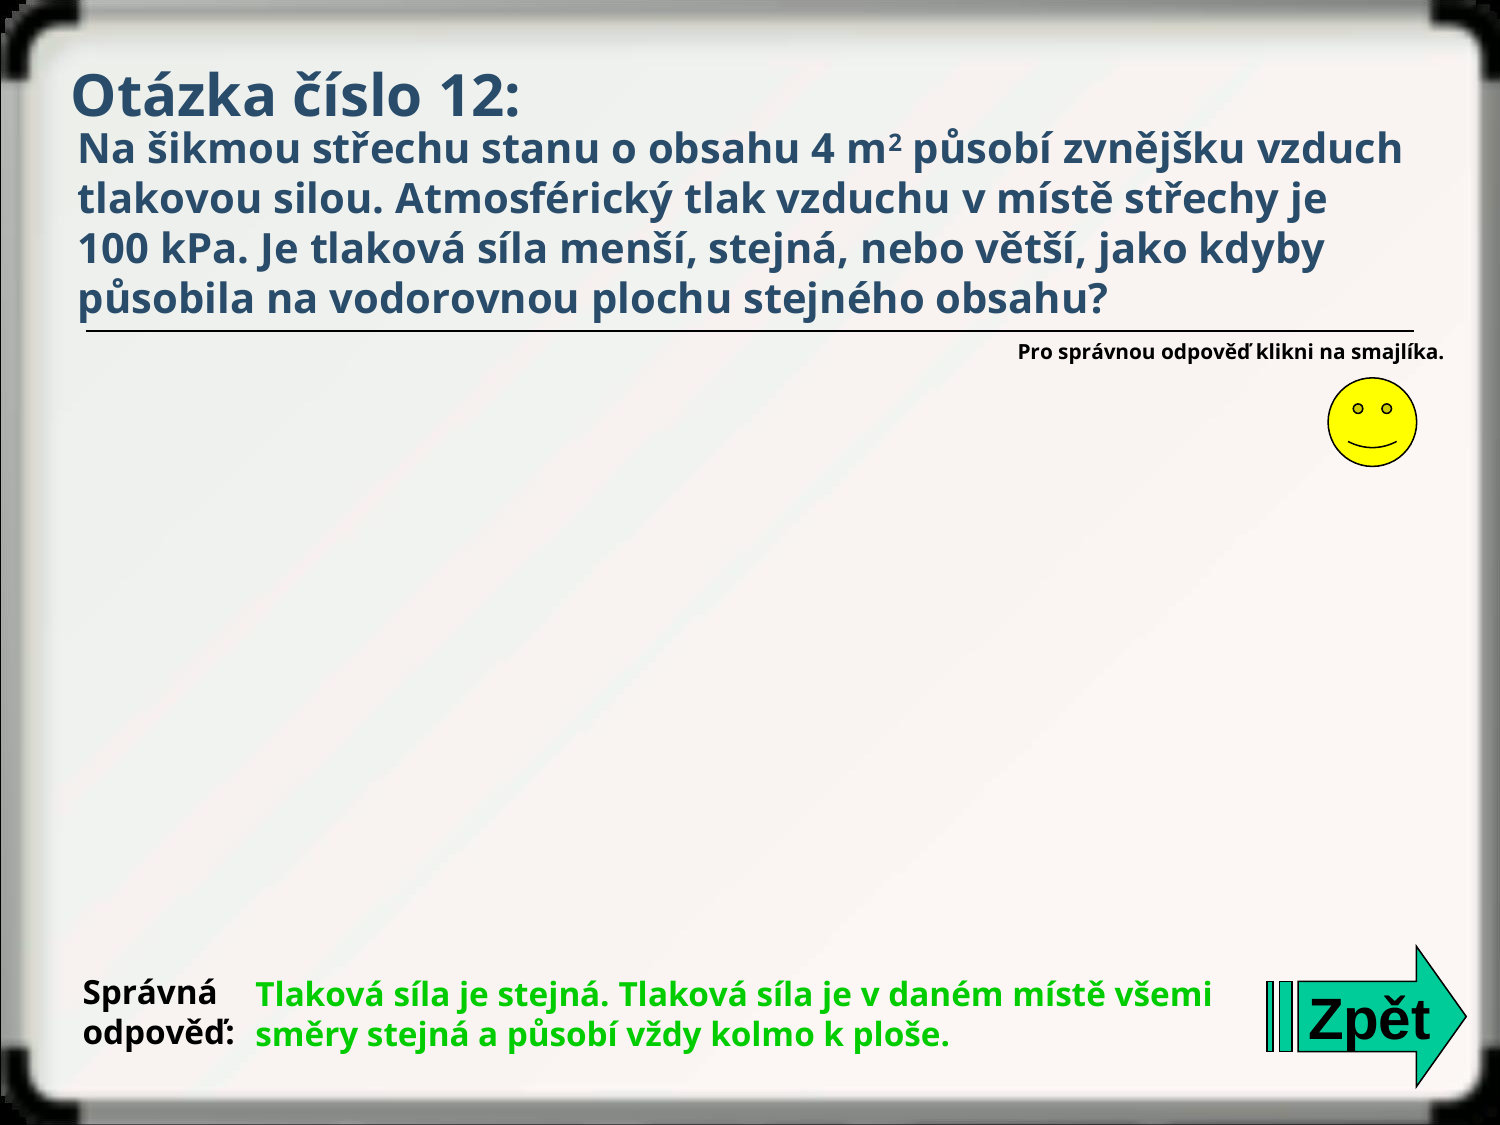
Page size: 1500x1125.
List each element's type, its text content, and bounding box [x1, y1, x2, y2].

text_box Otázka číslo 12: [55, 54, 1391, 149]
text_box Pro správnou odpověď klikni na smajlíka. [1002, 303, 1464, 399]
picture [0, 0, 1500, 1125]
text_box Správná odpověď: [67, 963, 240, 1059]
text_box Zpět [1298, 946, 1467, 1087]
text_box [1328, 377, 1417, 467]
text_box Na šikmou střechu stanu o obsahu 4 m2 působí zvnějšku vzduch tlakovou silou. Atmosférický tlak vzduchu v místě střechy je 100 kPa. Je tlaková síla menší, stejná, nebo větší, jako kdyby působila na vodorovnou plochu stejného obsahu? [63, 174, 1452, 270]
text_box Tlaková síla je stejná. Tlaková síla je v daném místě všemi směry stejná a působí vždy kolmo k ploše. [240, 931, 1253, 1094]
text_box Zpět [1267, 981, 1273, 1052]
text_box Zpět [1279, 981, 1292, 1052]
